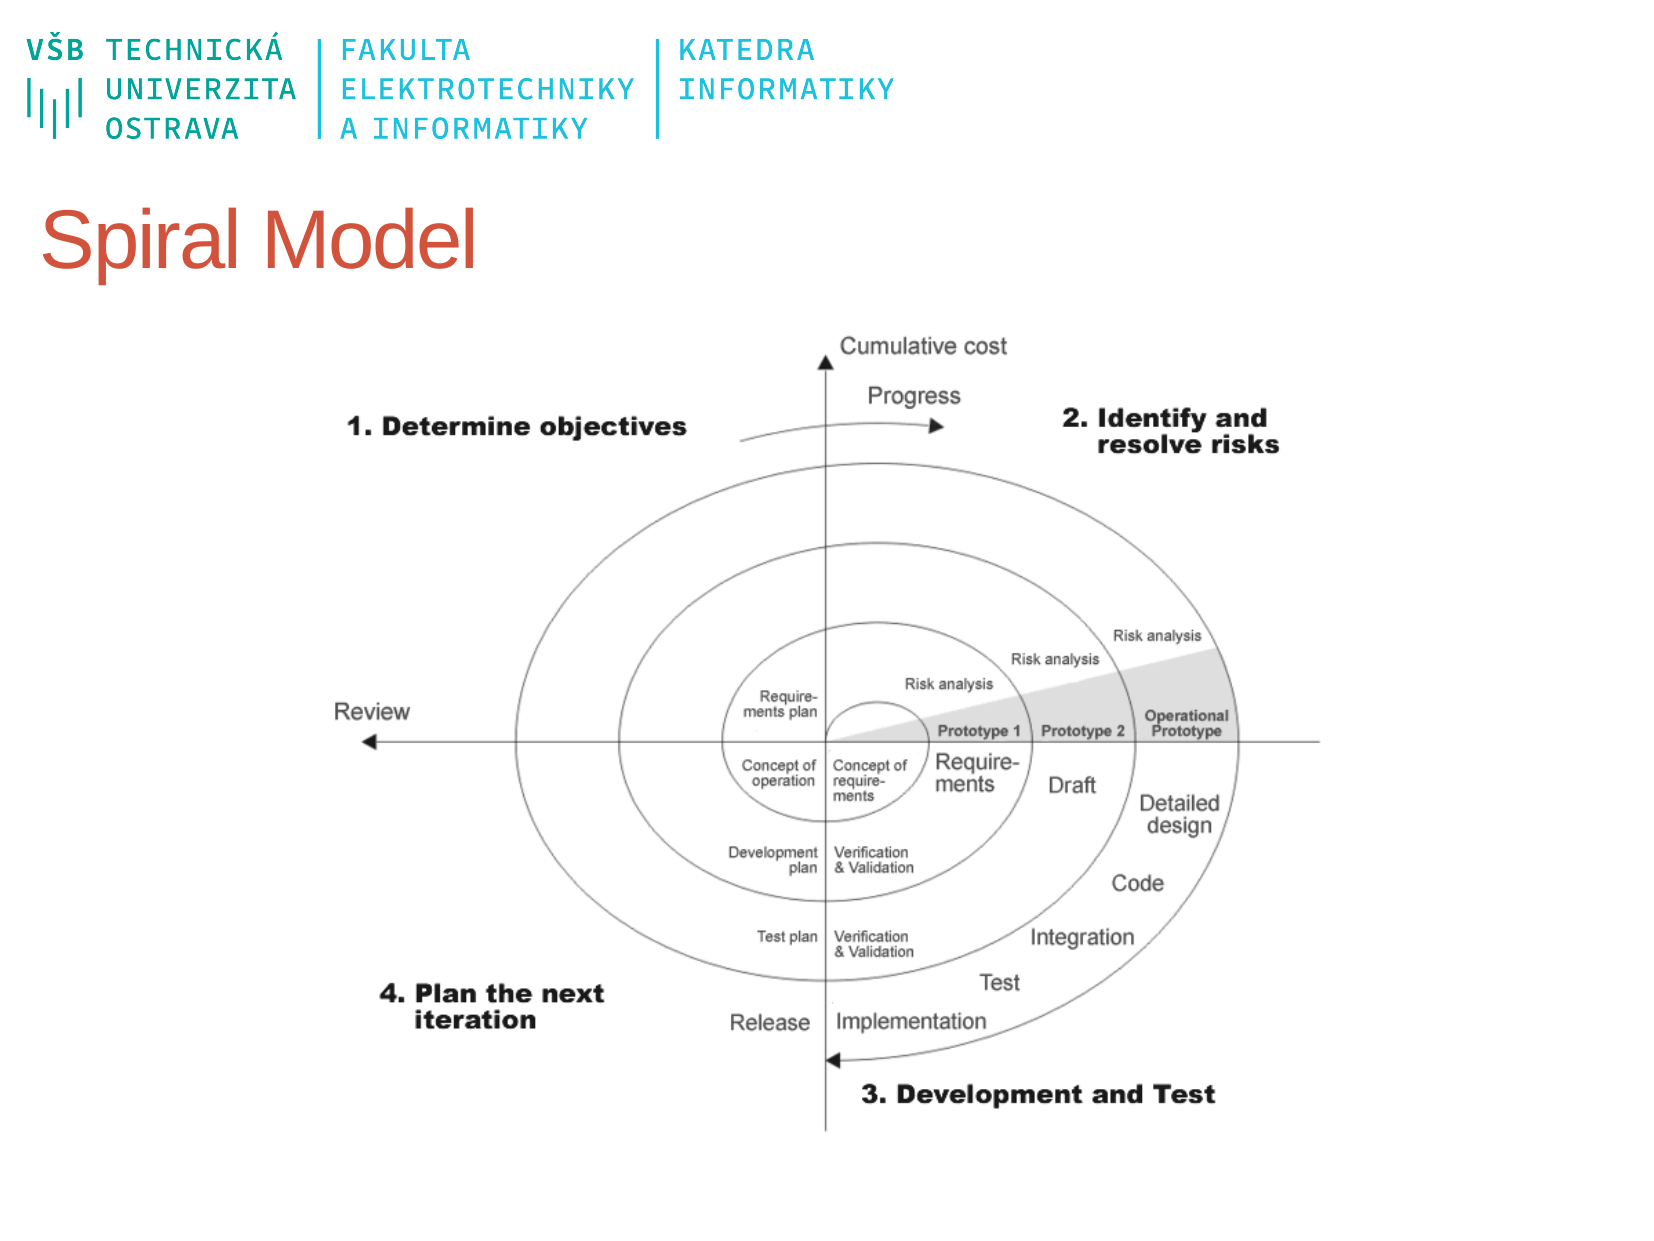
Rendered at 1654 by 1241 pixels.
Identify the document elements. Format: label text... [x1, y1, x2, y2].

picture [26, 31, 894, 139]
title Spiral Model [24, 169, 1629, 301]
picture [323, 318, 1330, 1146]
